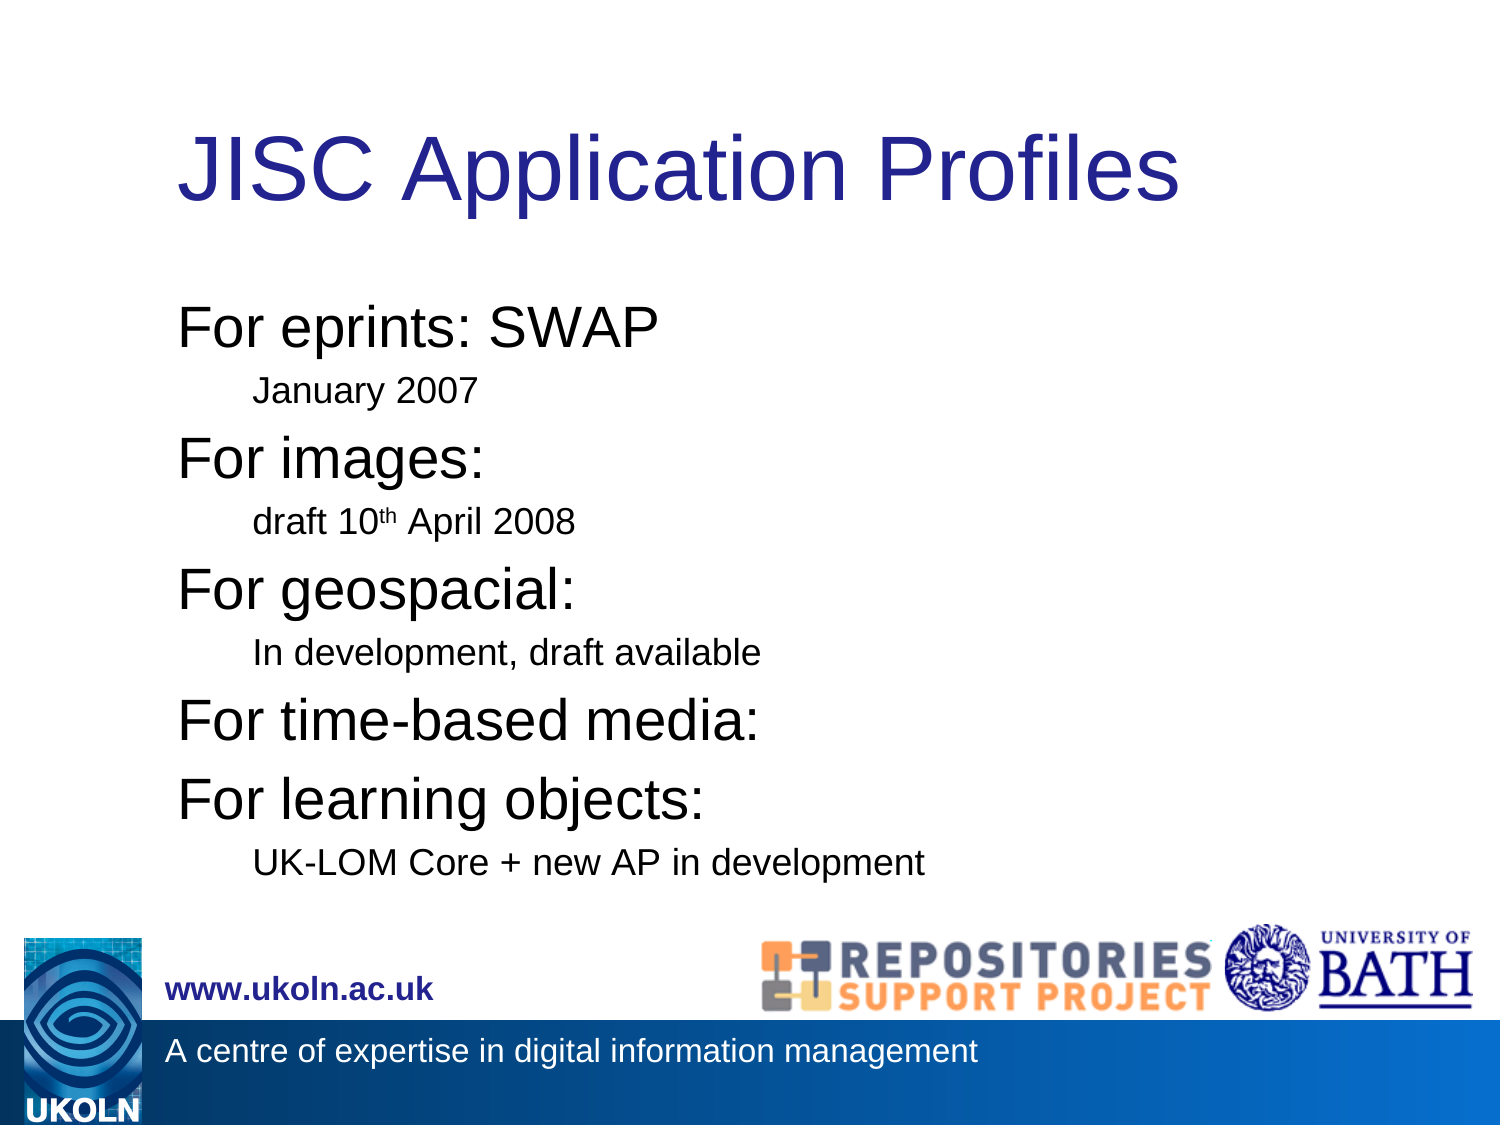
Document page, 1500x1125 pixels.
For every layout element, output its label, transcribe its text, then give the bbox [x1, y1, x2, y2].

picture [1375, 924, 1473, 1015]
picture [24, 950, 142, 1125]
list For eprints: SWAP January 2007 For images: draft 10th April 2008 For geospacial: In development, draft available For time-based media: For learning objects: UK-LOM Core + new AP in development [162, 287, 1375, 1037]
title JISC Application Profiles [162, 87, 1375, 250]
